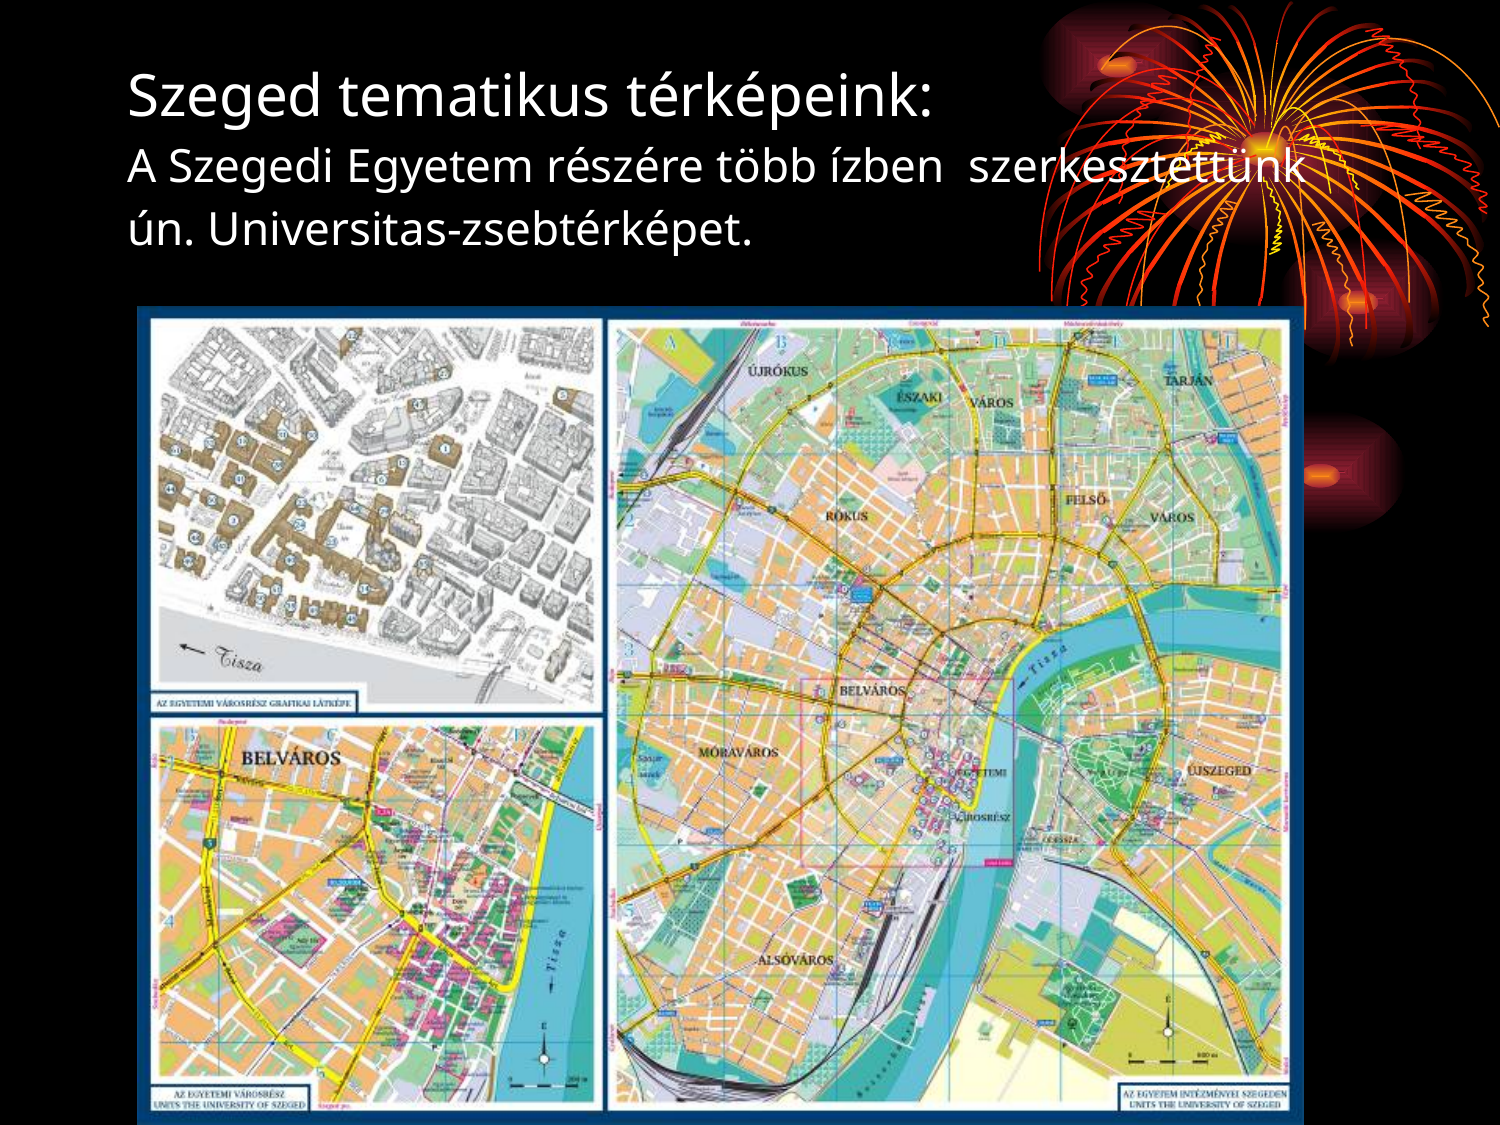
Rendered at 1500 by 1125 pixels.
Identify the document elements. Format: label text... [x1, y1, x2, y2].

title Szeged tematikus térképeink: A Szegedi Egyetem részére több ízben szerkesztettünk ún. Universitas-zsebtérképet. [112, 41, 1388, 272]
picture [137, 306, 1304, 1125]
